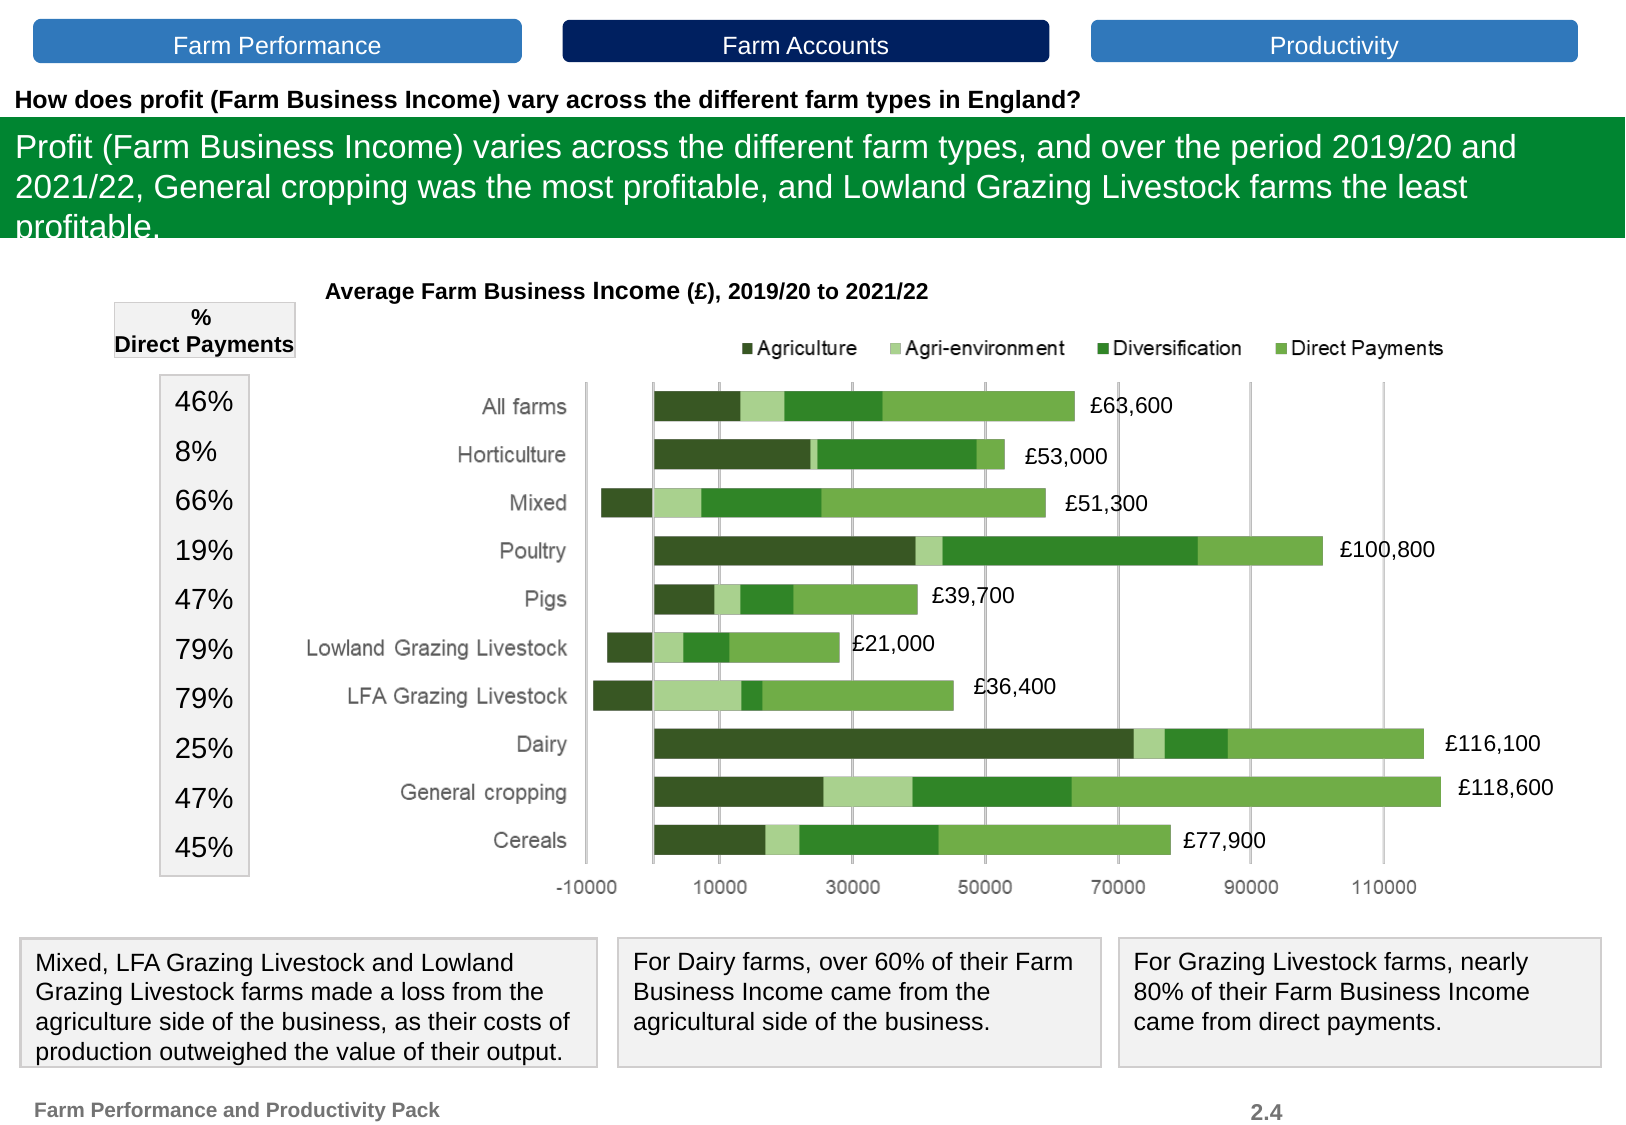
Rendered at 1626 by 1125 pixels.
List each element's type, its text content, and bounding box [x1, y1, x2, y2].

text_box Farm Performance and Productivity Pack [34, 1097, 440, 1122]
text_box % Direct Payments [114, 302, 295, 357]
text_box 46% 8% 66% 19% 47% 79% 79% 25% 47% 45% [159, 375, 250, 877]
text_box £51,300 [1065, 489, 1148, 516]
text_box 2.4 [1235, 1081, 1602, 1125]
text_box Farm Performance [34, 19, 521, 63]
text_box £77,900 [1183, 825, 1266, 853]
text_box Productivity [1091, 19, 1578, 63]
text_box Average Farm Business Income (£), 2019/20 to 2021/22 [325, 275, 929, 305]
text_box Mixed, LFA Grazing Livestock and Lowland Grazing Livestock farms made a loss from the agriculture side of the business, as their costs of production outweighed the value of their output. [20, 938, 597, 1068]
text_box £63,600 [1090, 390, 1173, 418]
text_box For Grazing Livestock farms, nearly 80% of their Farm Business Income came from direct payments. [1118, 938, 1602, 1068]
text_box Farm Accounts [562, 19, 1050, 63]
text_box £116,100 [1445, 728, 1541, 756]
picture [302, 293, 1494, 931]
text_box £39,700 [932, 580, 1015, 608]
text_box £100,800 [1340, 535, 1436, 562]
text_box For Dairy farms, over 60% of their Farm Business Income came from the agricultural side of the business. [618, 938, 1101, 1068]
text_box How does profit (Farm Business Income) vary across the different farm types in England? [0, 76, 1101, 117]
text_box £36,400 [973, 672, 1057, 699]
text_box £21,000 [852, 628, 935, 656]
text_box £53,000 [1025, 441, 1108, 469]
text_box Profit (Farm Business Income) varies across the different farm types, and over the period 2019/20 and 2021/22, General cropping was the most profitable, and Lowland Grazing Livestock farms the least profitable. [0, 117, 1625, 238]
text_box £118,600 [1458, 773, 1554, 800]
